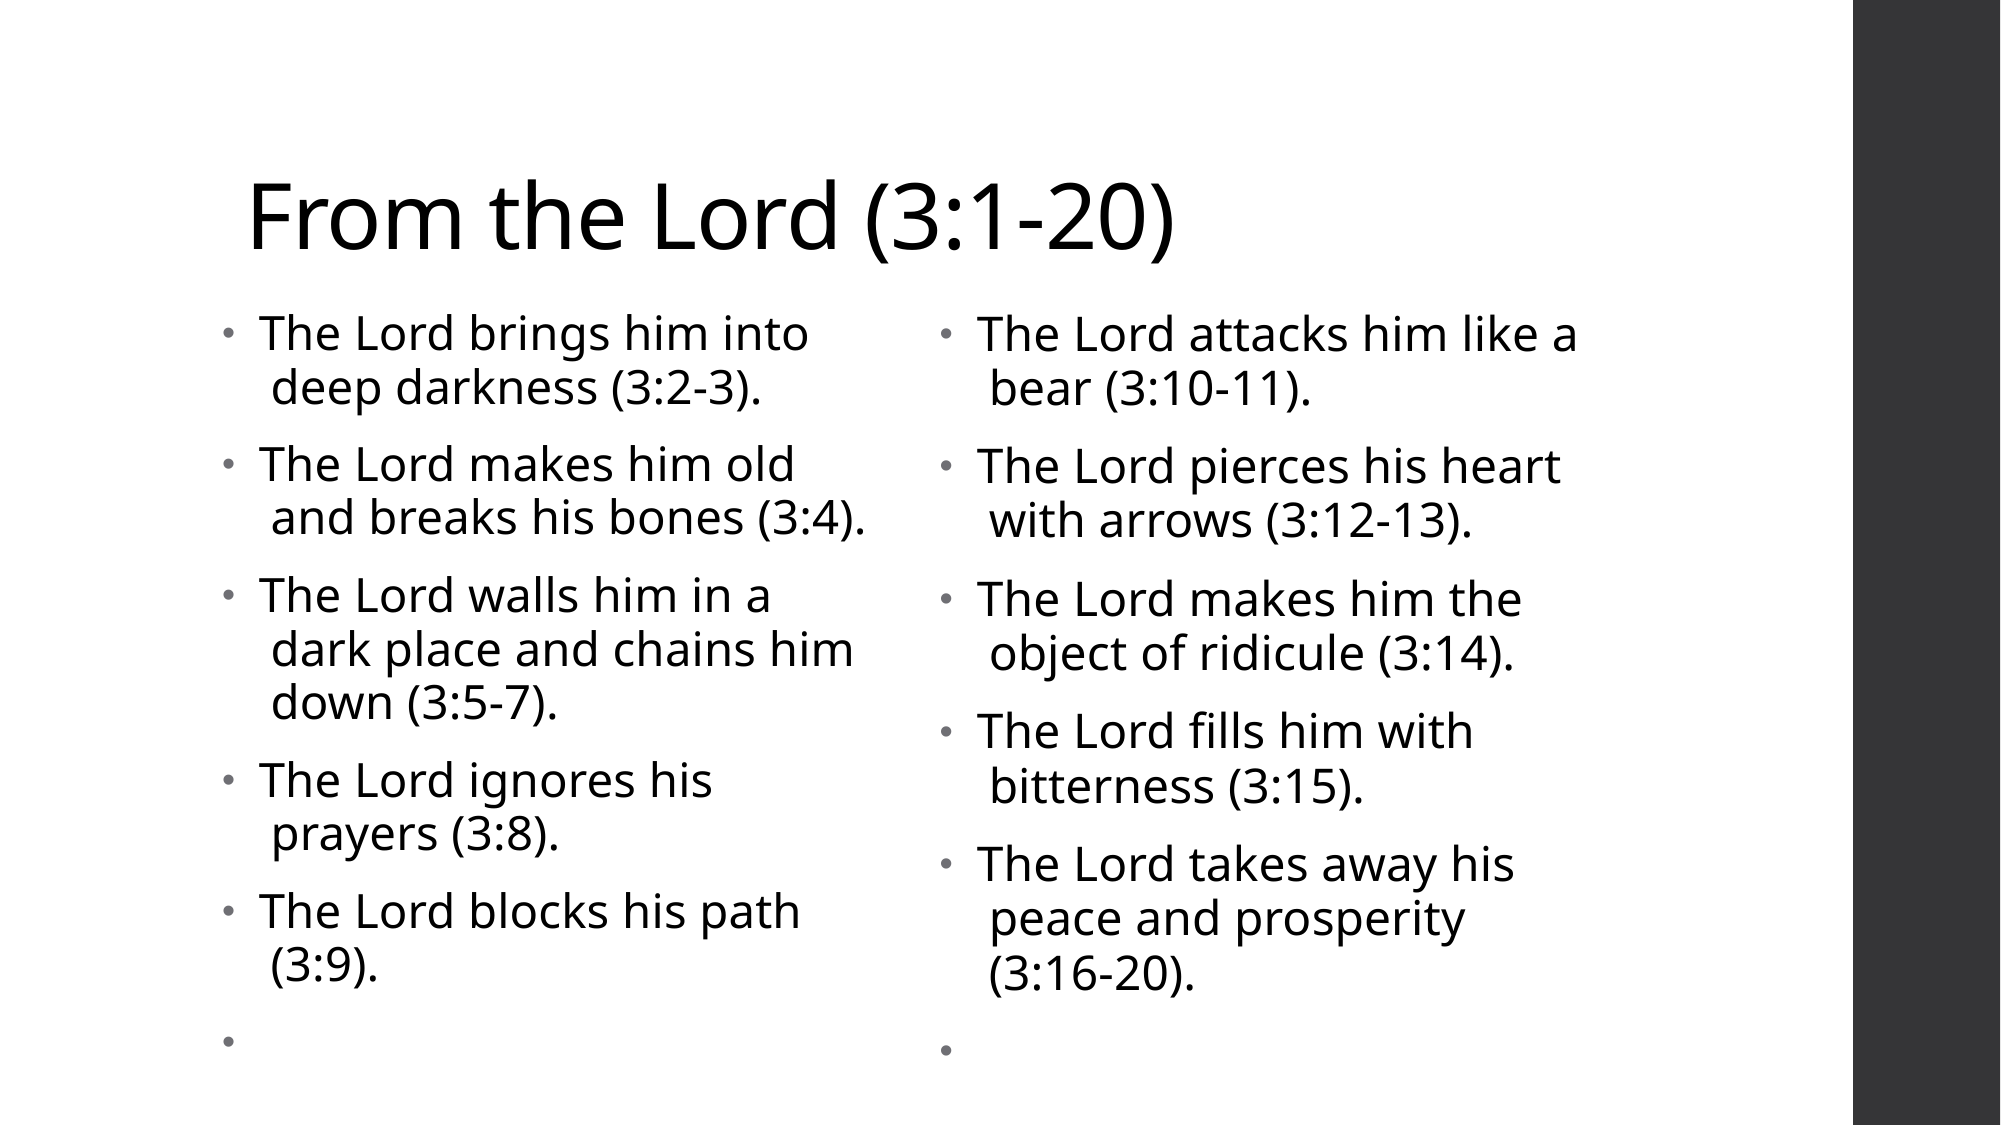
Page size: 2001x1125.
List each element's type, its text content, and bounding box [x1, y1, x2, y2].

list The Lord brings him into deep darkness (3:2-3). The Lord makes him old and breaks his bones (3:4). The Lord walls him in a dark place and chains him down (3:5-7). The Lord ignores his prayers (3:8). The Lord blocks his path (3:9). [207, 299, 900, 1014]
list The Lord attacks him like a bear (3:10-11). The Lord pierces his heart with arrows (3:12-13). The Lord makes him the object of ridicule (3:14). The Lord fills him with bitterness (3:15). The Lord takes away his peace and prosperity (3:16-20). [924, 299, 1617, 1014]
title From the Lord (3:1-20) [206, 60, 1797, 278]
